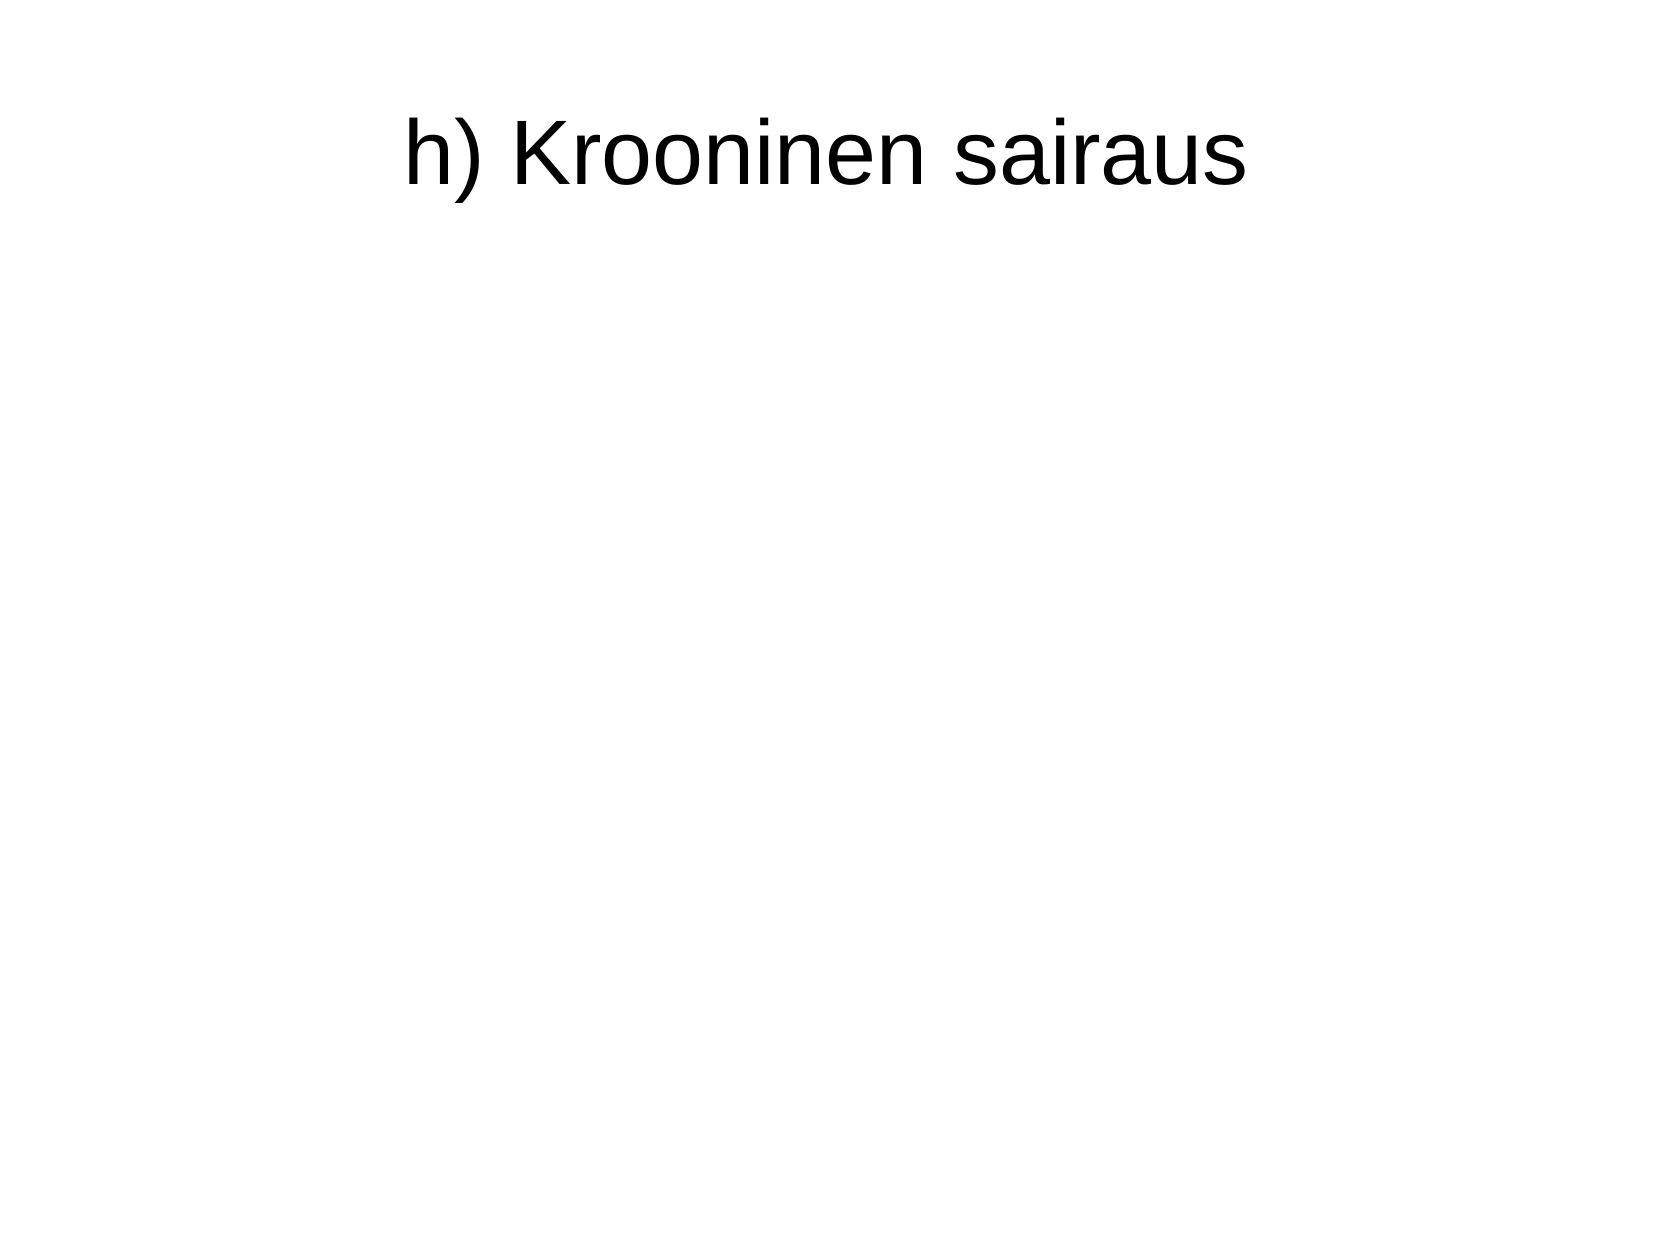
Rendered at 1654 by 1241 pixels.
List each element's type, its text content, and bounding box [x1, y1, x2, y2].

title h) Krooninen sairaus [82, 49, 1571, 257]
